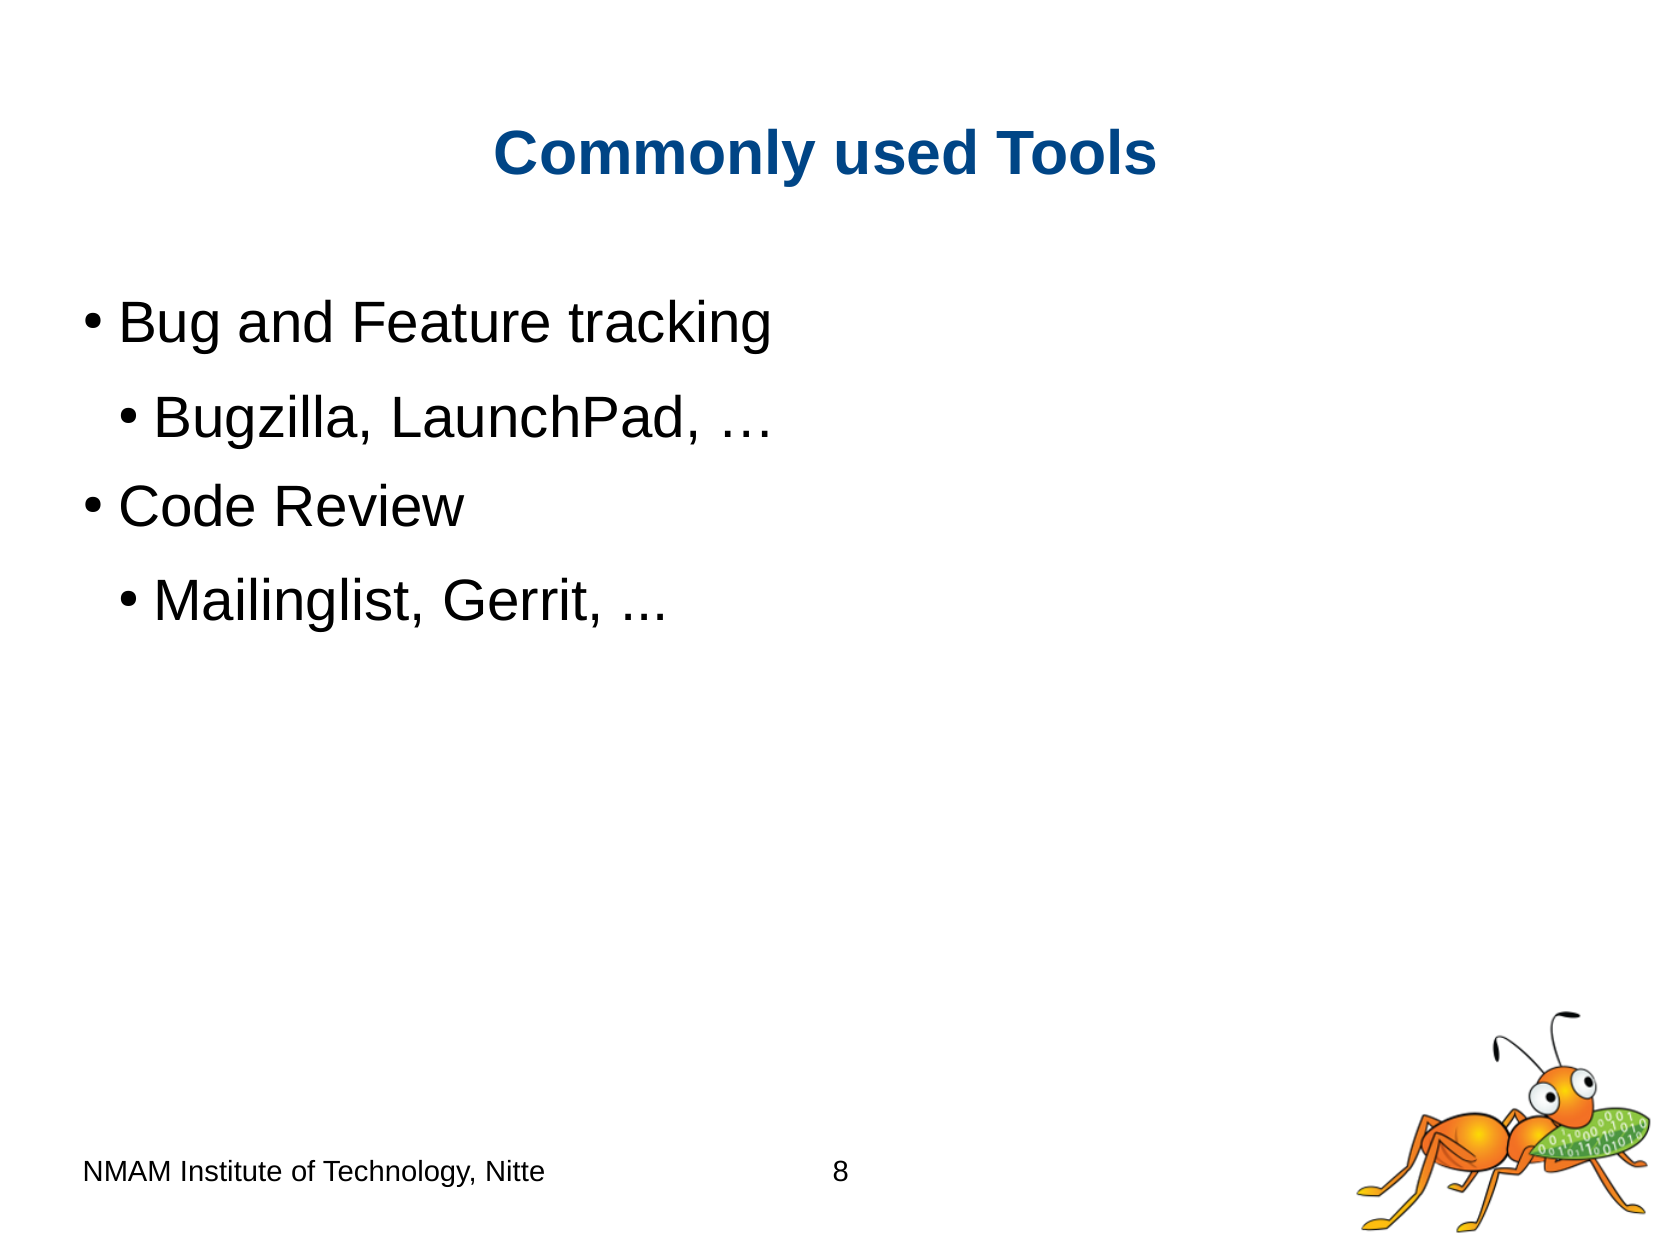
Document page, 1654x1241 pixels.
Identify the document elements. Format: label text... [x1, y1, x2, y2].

list Bug and Feature tracking Bugzilla, LaunchPad, … Code Review Mailinglist, Gerrit, ... [82, 290, 1571, 1010]
title Commonly used Tools [82, 49, 1571, 257]
picture [1353, 1009, 1654, 1235]
